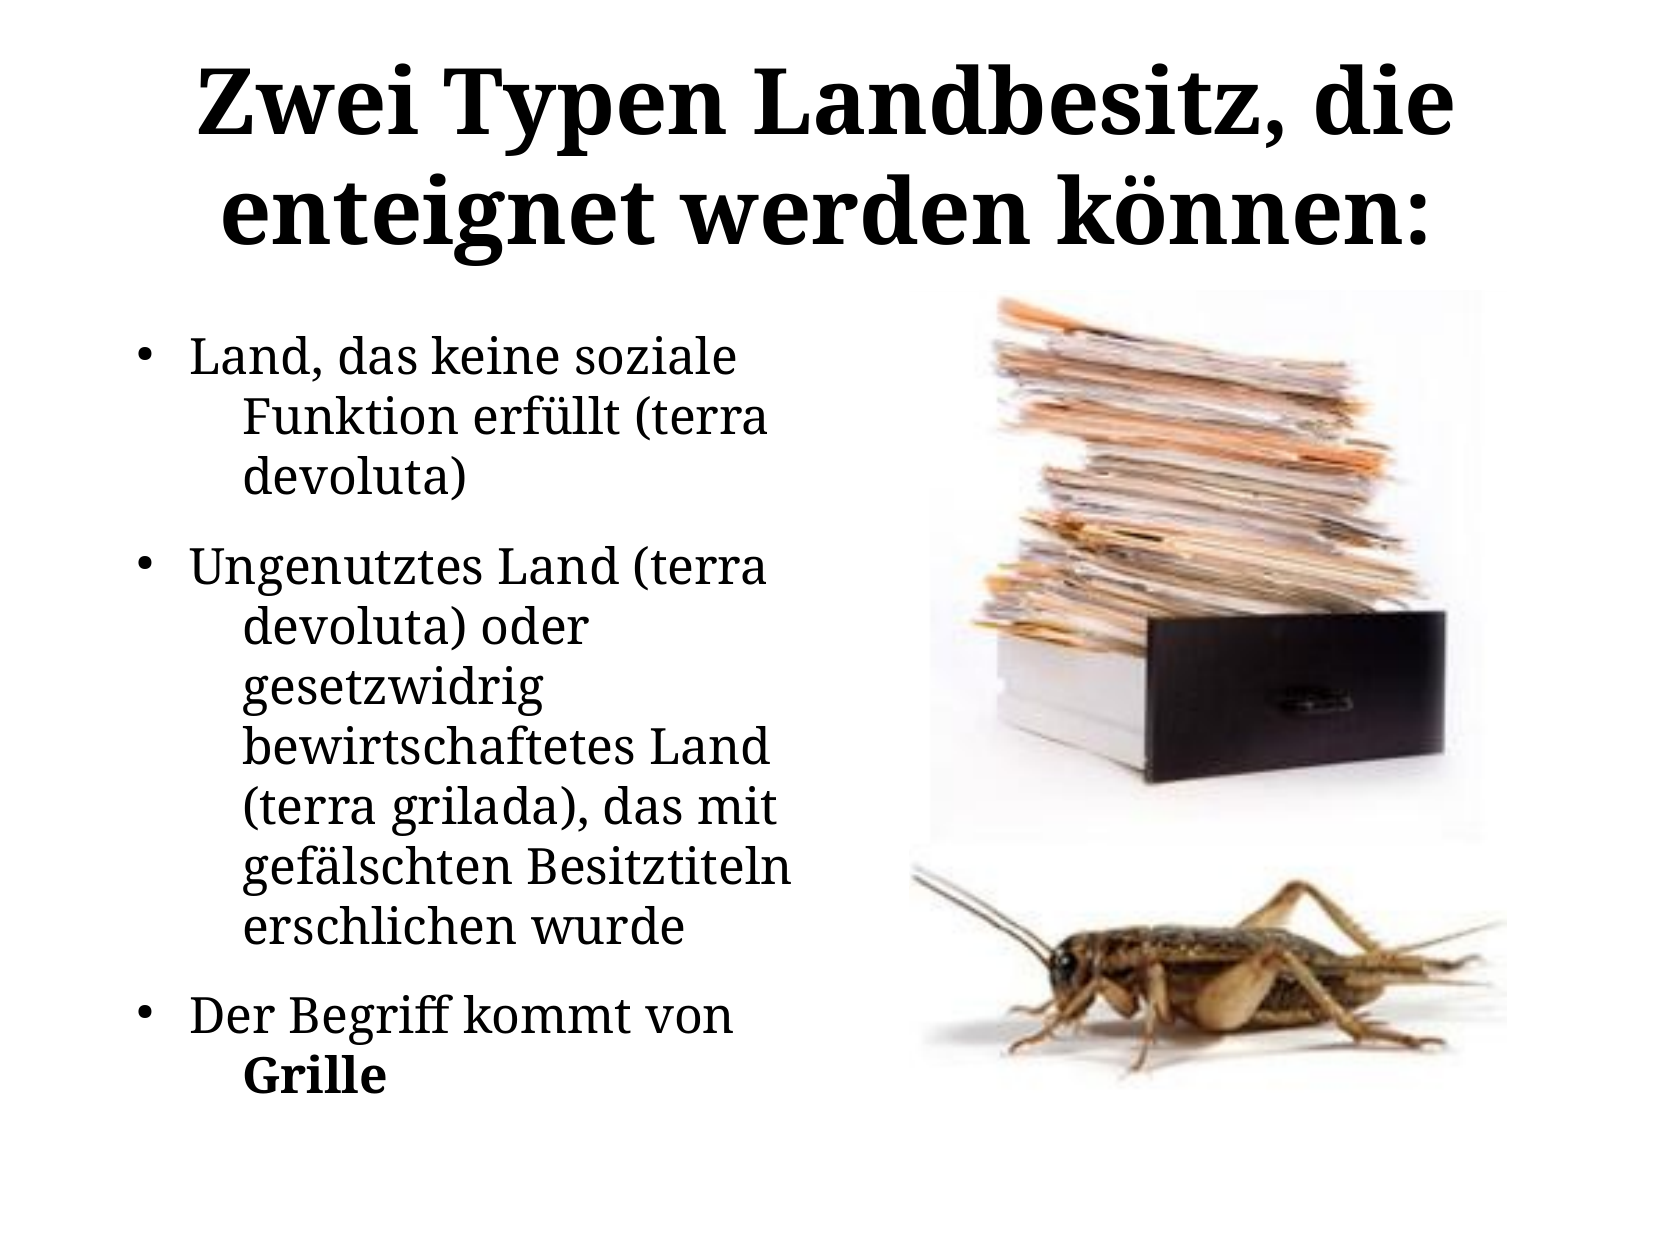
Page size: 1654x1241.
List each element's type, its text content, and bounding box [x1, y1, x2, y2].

title Zwei Typen Landbesitz, die enteignet werden können: [82, 41, 1571, 265]
list Land, das keine soziale Funktion erfüllt (terra devoluta) Ungenutztes Land (terra devoluta) oder gesetzwidrig bewirtschaftetes Land (terra grilada), das mit gefälschten Besitztiteln erschlichen wurde Der Begriff kommt von Grille [100, 324, 827, 1241]
picture [909, 290, 1507, 1109]
